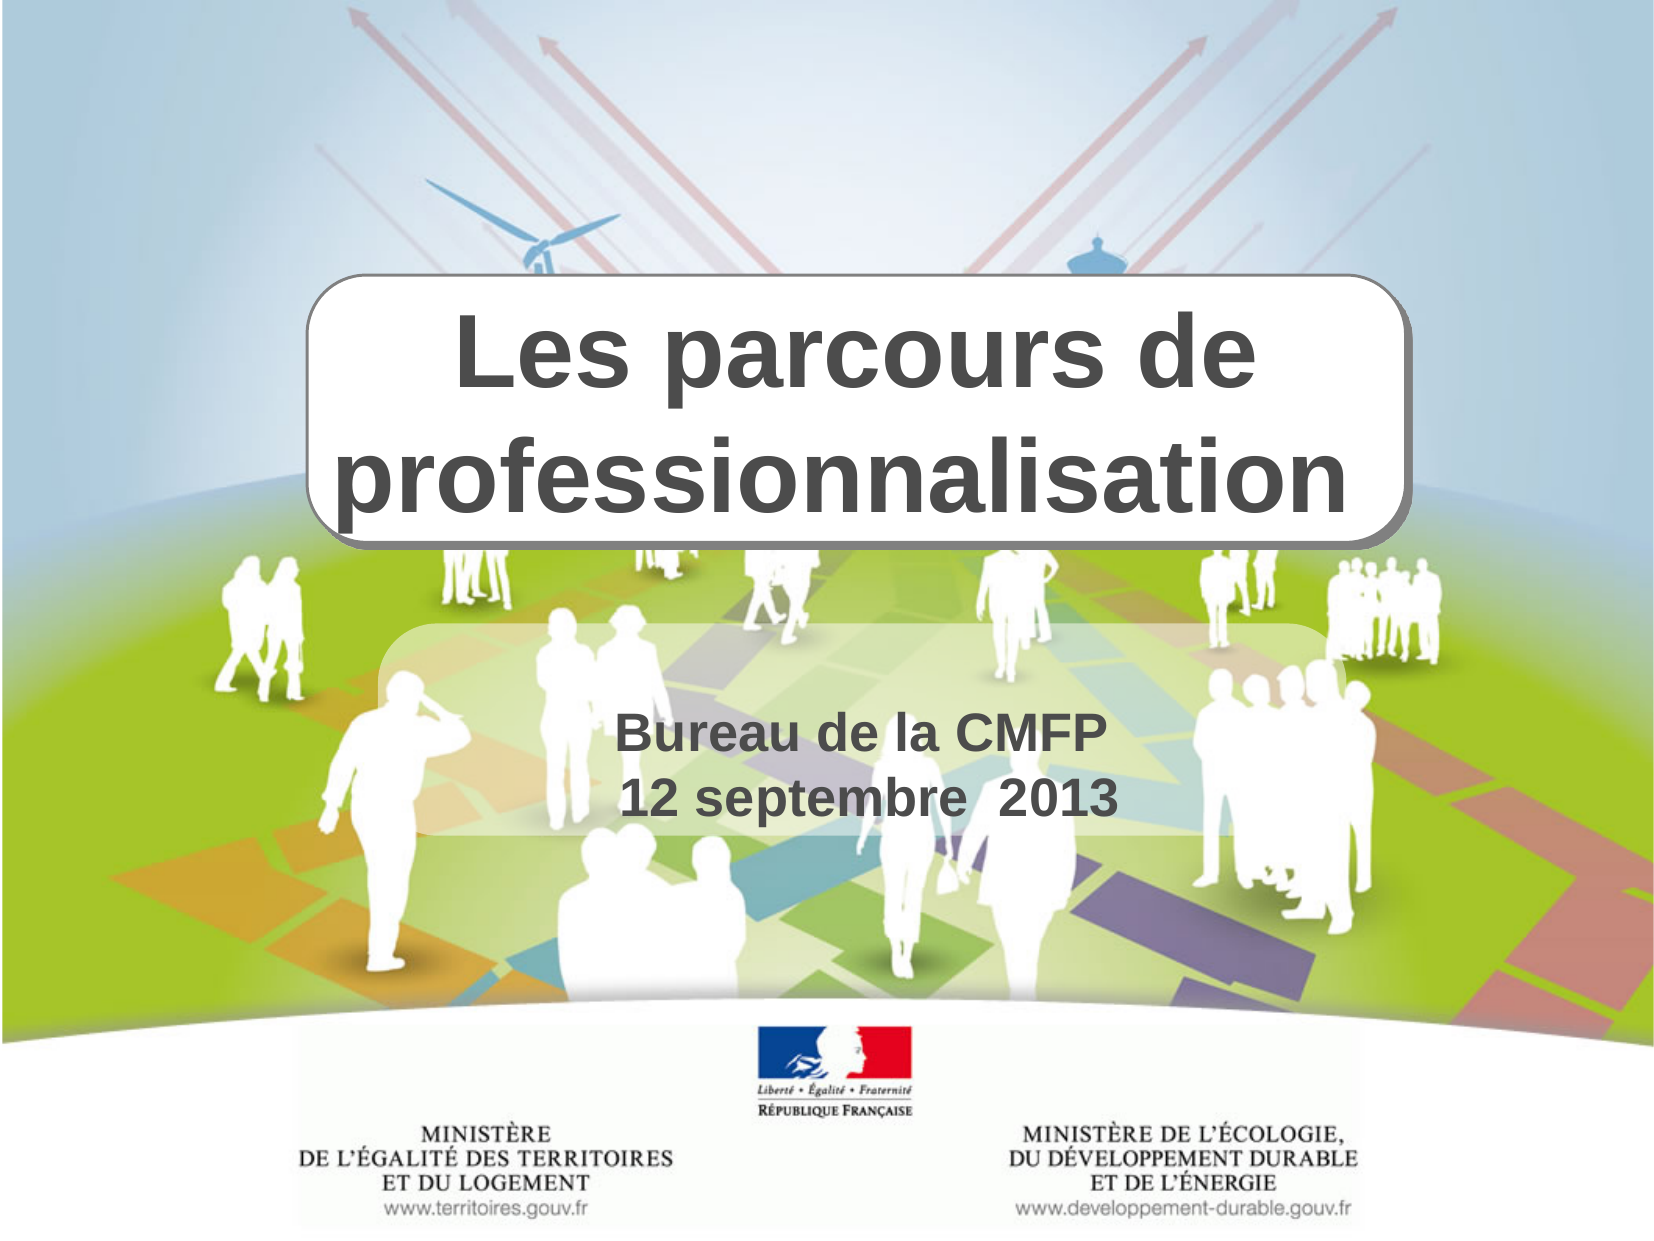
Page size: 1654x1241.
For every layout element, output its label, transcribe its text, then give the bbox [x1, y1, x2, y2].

title Les parcours de professionnalisation [307, 275, 1406, 543]
title Bureau de la CMFP 12 septembre 2013 [377, 623, 1347, 836]
picture [2, 0, 1654, 1241]
